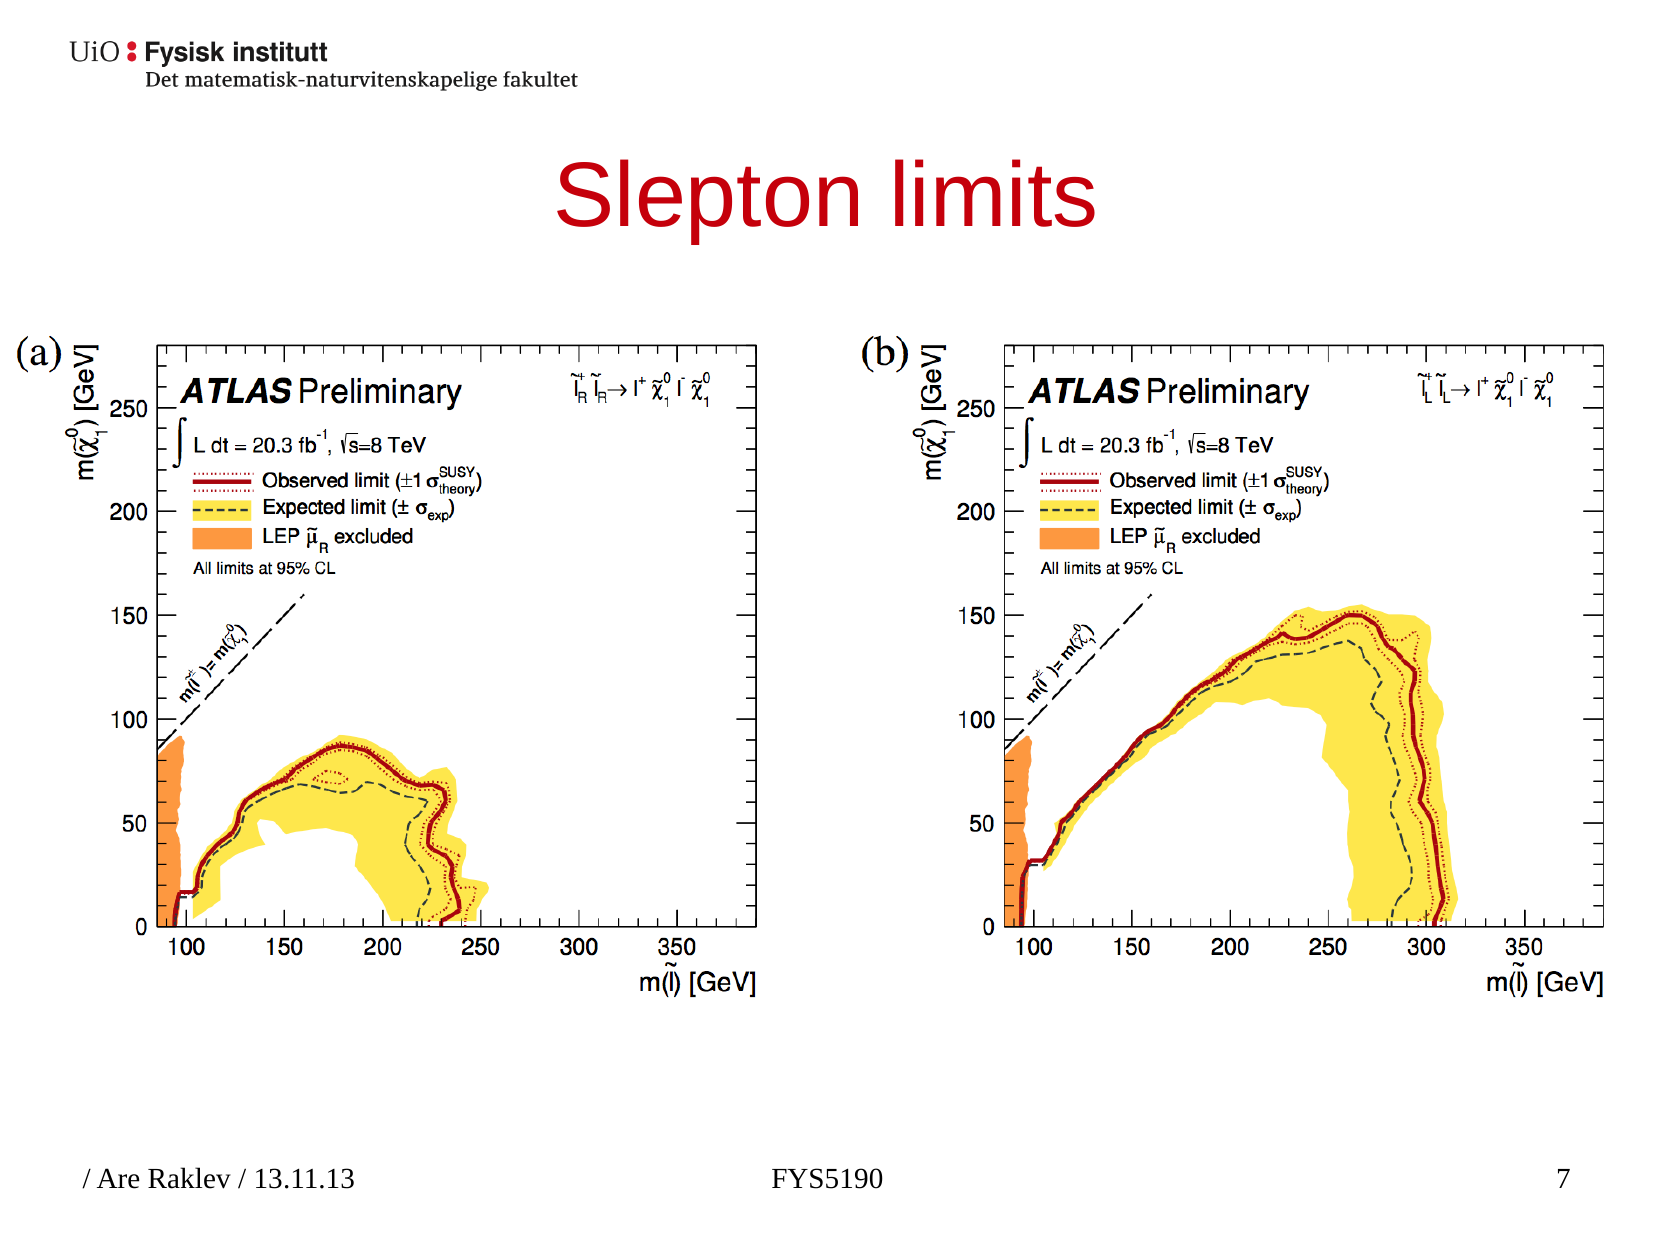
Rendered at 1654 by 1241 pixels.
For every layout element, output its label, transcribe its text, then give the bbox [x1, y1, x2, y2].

picture [68, 37, 581, 93]
title Slepton limits [82, 90, 1571, 298]
picture [7, 321, 1624, 1011]
